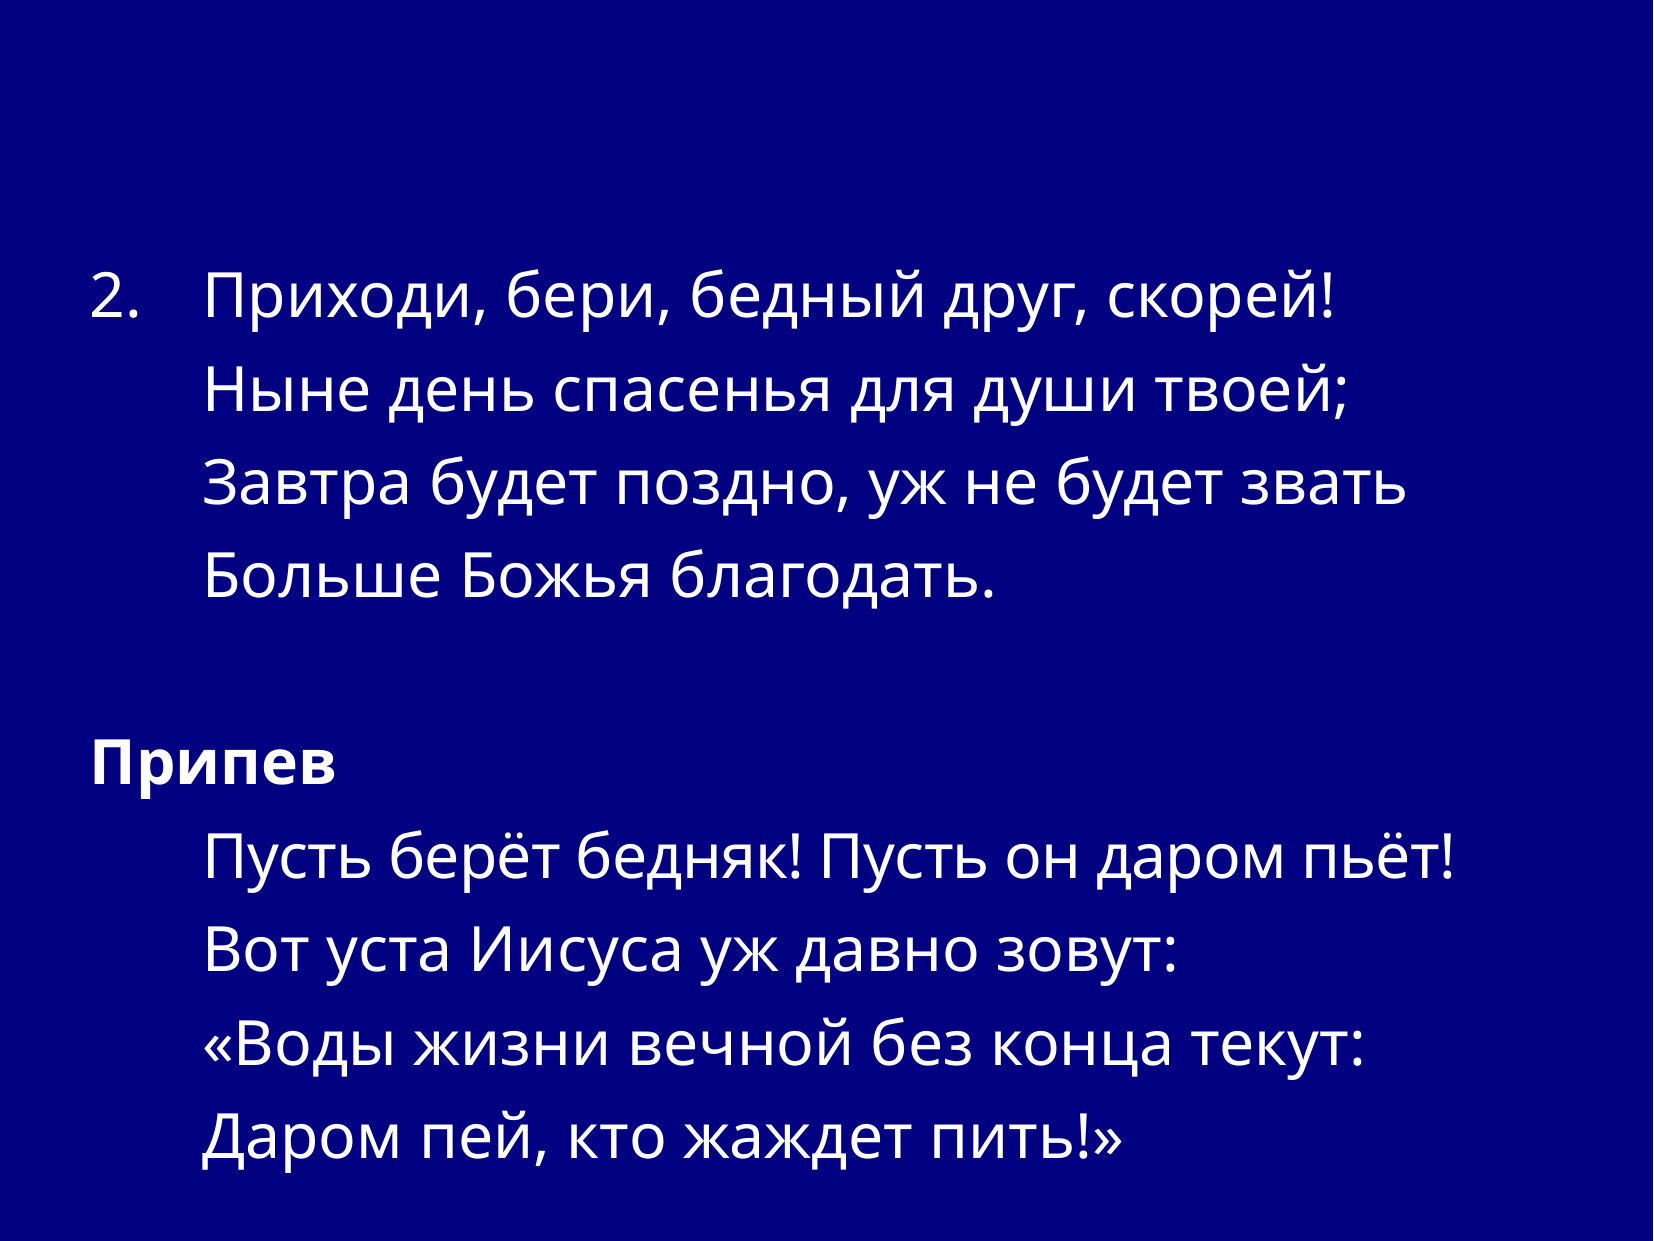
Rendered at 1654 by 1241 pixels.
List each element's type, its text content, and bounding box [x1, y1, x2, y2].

text_box 2. Приходи, бери, бедный друг, скорей! Ныне день спасенья для души твоей; Завтра будет поздно, уж не будет звать Больше Божья благодать. Припев Пусть берёт бедняк! Пусть он даром пьёт! Вот уста Иисуса уж давно зовут: «Воды жизни вечной без конца текут: Даром пей, кто жаждет пить!» [75, 150, 1653, 1163]
